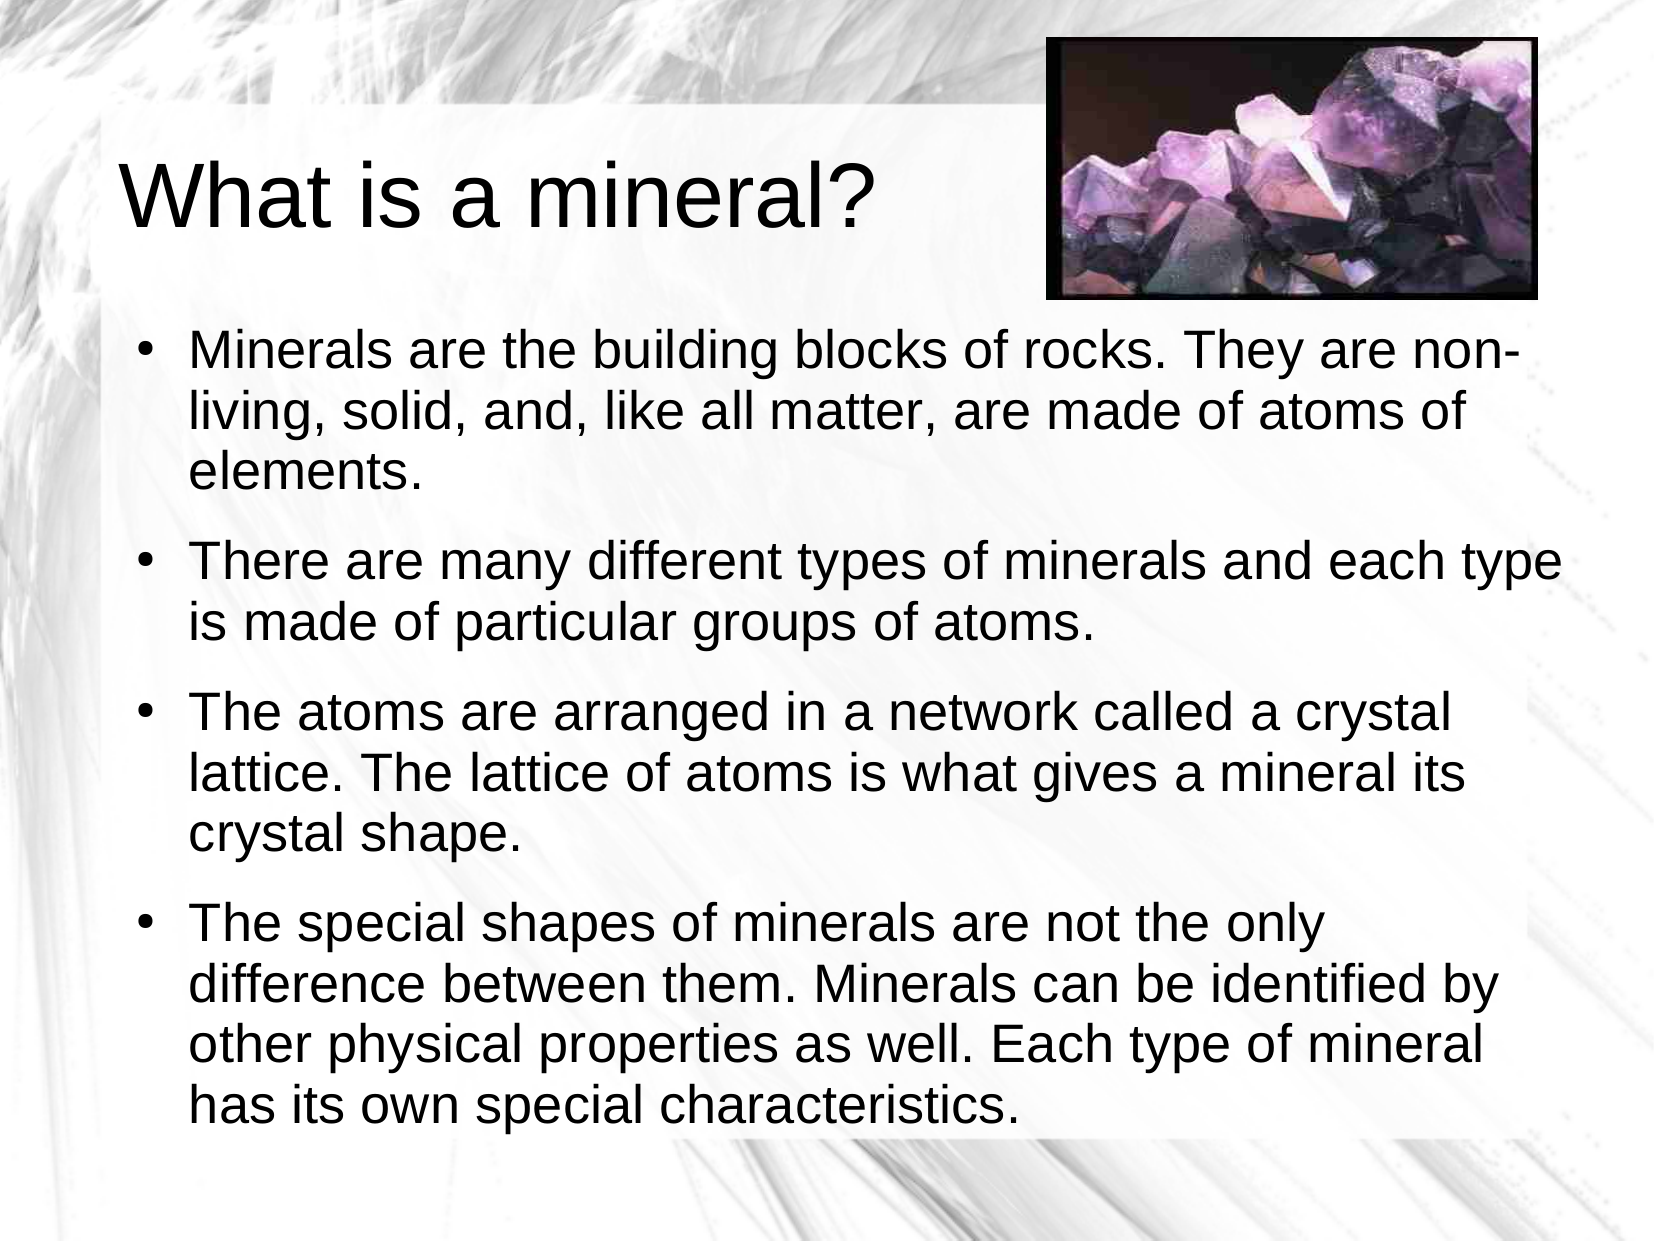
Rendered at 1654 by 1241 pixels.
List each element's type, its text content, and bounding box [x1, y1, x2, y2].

picture [0, 0, 1654, 1241]
title What is a mineral? [118, 112, 1046, 281]
list Minerals are the building blocks of rocks. They are non-living, solid, and, like all matter, are made of atoms of elements. There are many different types of minerals and each type is made of particular groups of atoms. The atoms are arranged in a network called a crystal lattice. The lattice of atoms is what gives a mineral its crystal shape. The special shapes of minerals are not the only difference between them. Minerals can be identified by other physical properties as well. Each type of mineral has its own special characteristics. [118, 319, 1571, 1135]
